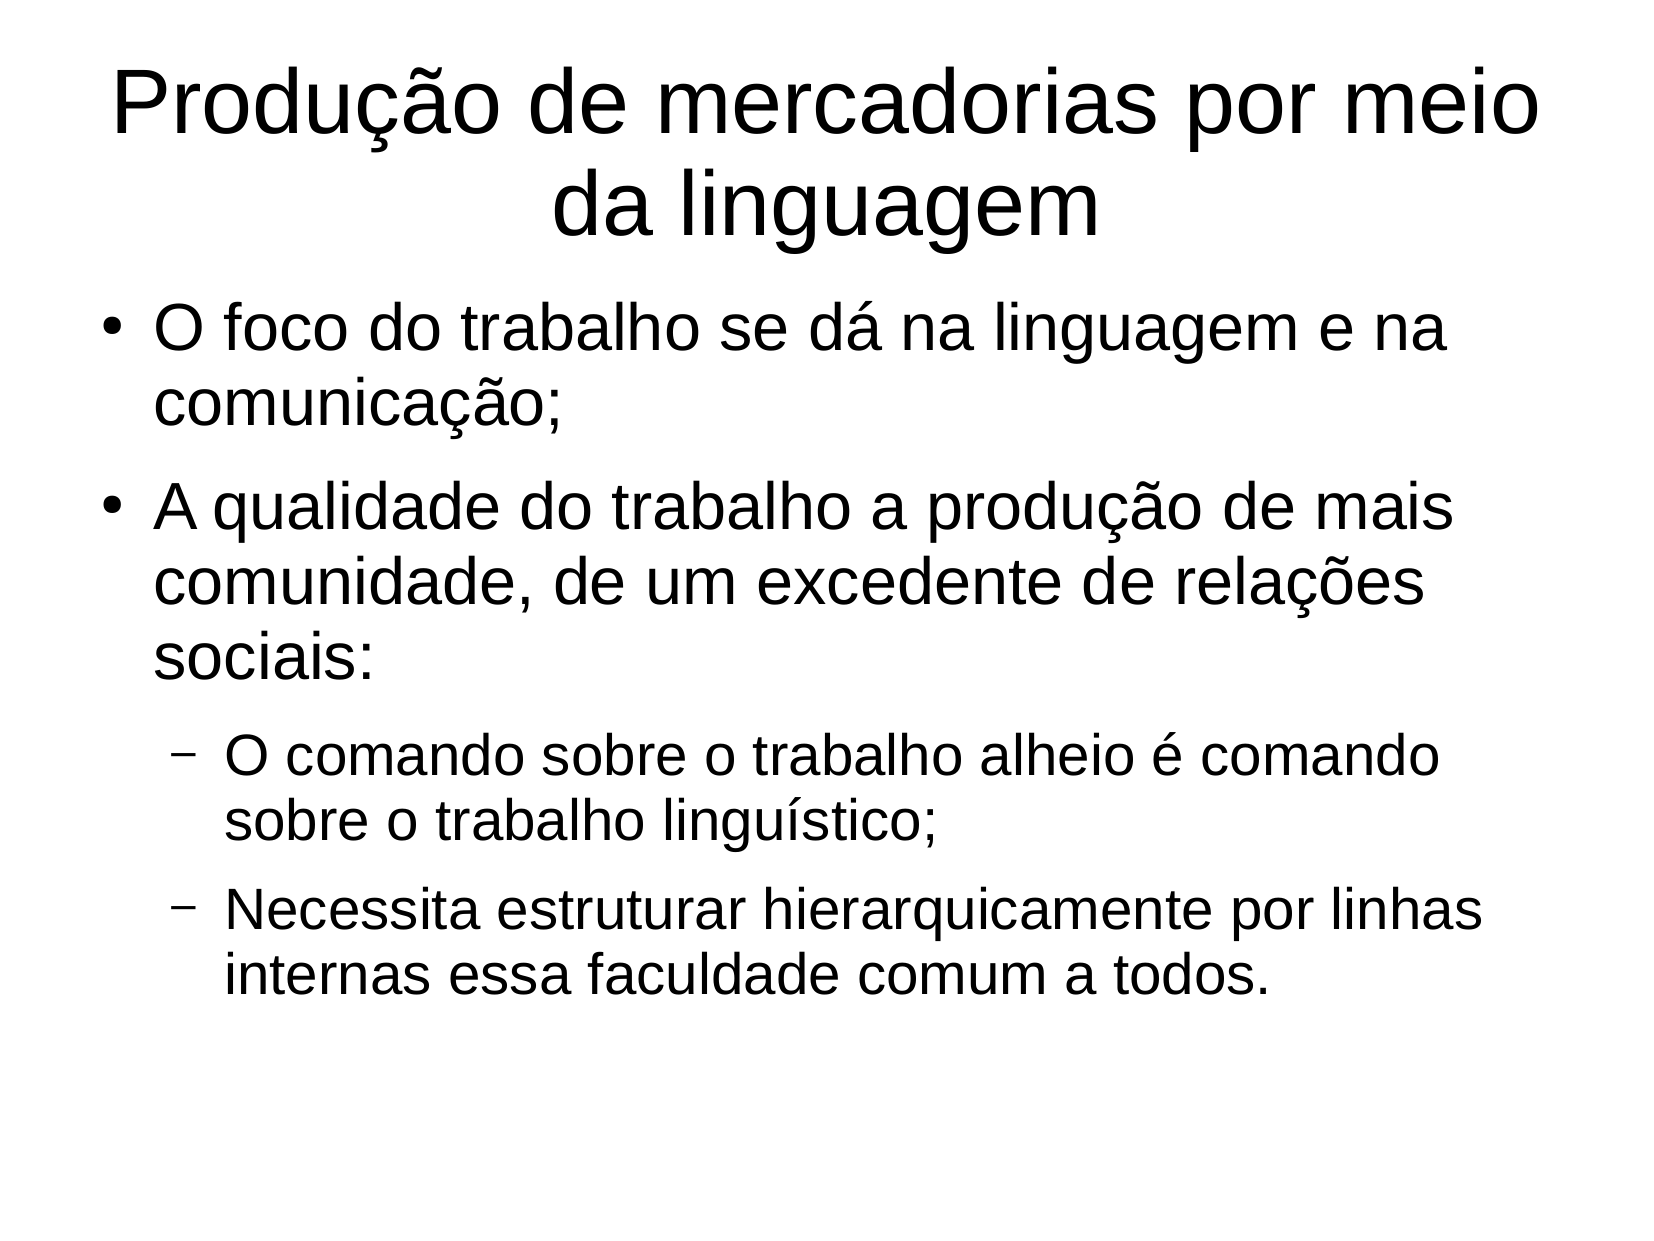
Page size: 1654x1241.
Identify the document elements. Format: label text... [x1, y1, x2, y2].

list O foco do trabalho se dá na linguagem e na comunicação; A qualidade do trabalho a produção de mais comunidade, de um excedente de relações sociais: O comando sobre o trabalho alheio é comando sobre o trabalho linguístico; Necessita estruturar hierarquicamente por linhas internas essa faculdade comum a todos. [82, 290, 1571, 1010]
title Produção de mercadorias por meio da linguagem [82, 49, 1571, 257]
